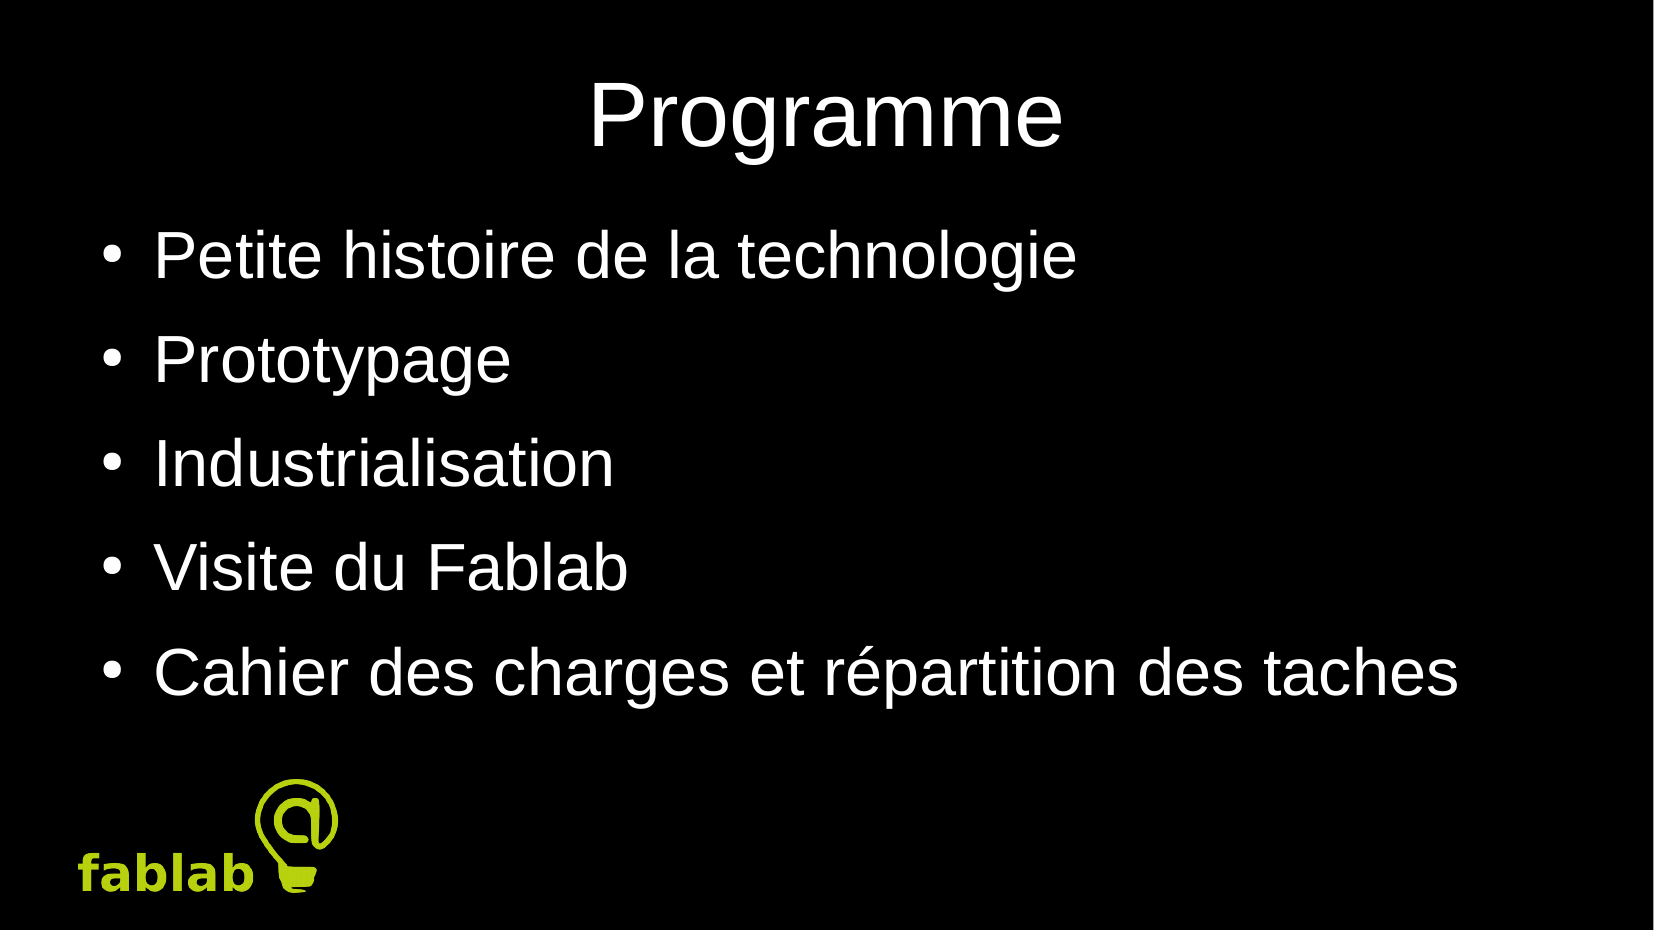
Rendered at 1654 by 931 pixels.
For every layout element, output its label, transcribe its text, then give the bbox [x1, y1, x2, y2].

picture [78, 779, 449, 893]
title Programme [82, 37, 1571, 193]
list Petite histoire de la technologie Prototypage Industrialisation Visite du Fablab Cahier des charges et répartition des taches [82, 217, 1571, 758]
